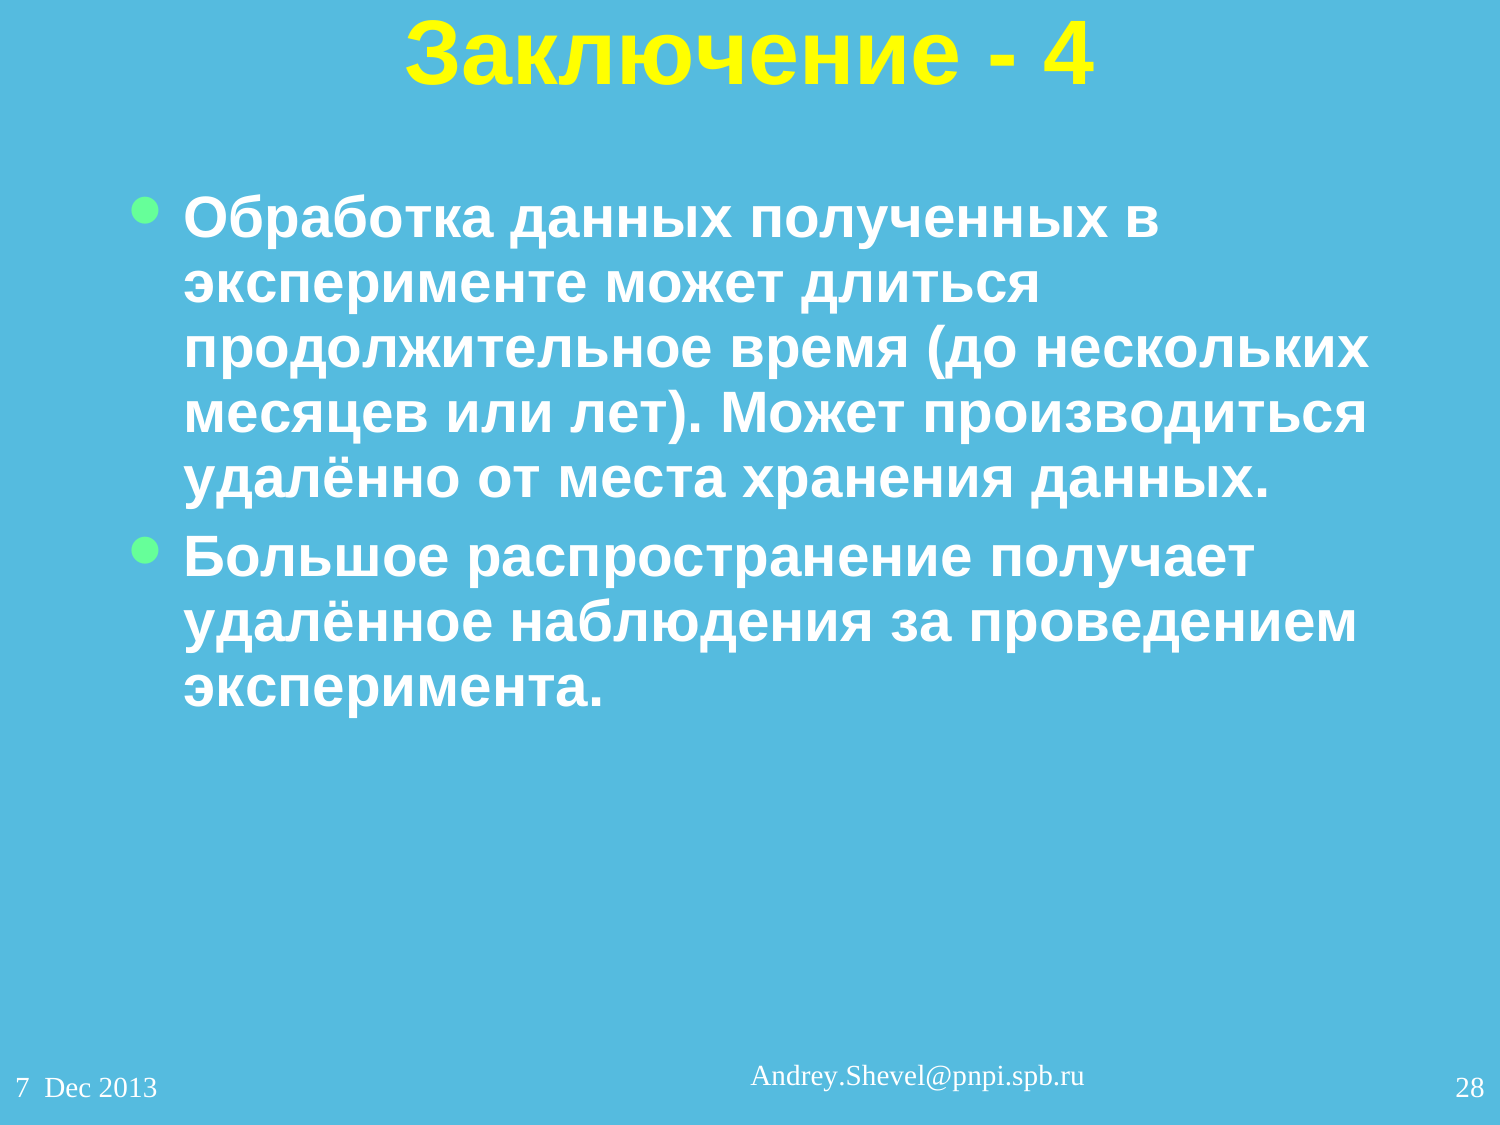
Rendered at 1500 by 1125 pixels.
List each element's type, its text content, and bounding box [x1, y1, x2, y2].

list Обработка данных полученных в эксперименте может длиться продолжительное время (до нескольких месяцев или лет). Может производиться удалённо от места хранения данных. Большое распространение получает удалённое наблюдения за проведением эксперимента. [112, 176, 1388, 920]
title Заключение - 4 [112, 0, 1388, 176]
